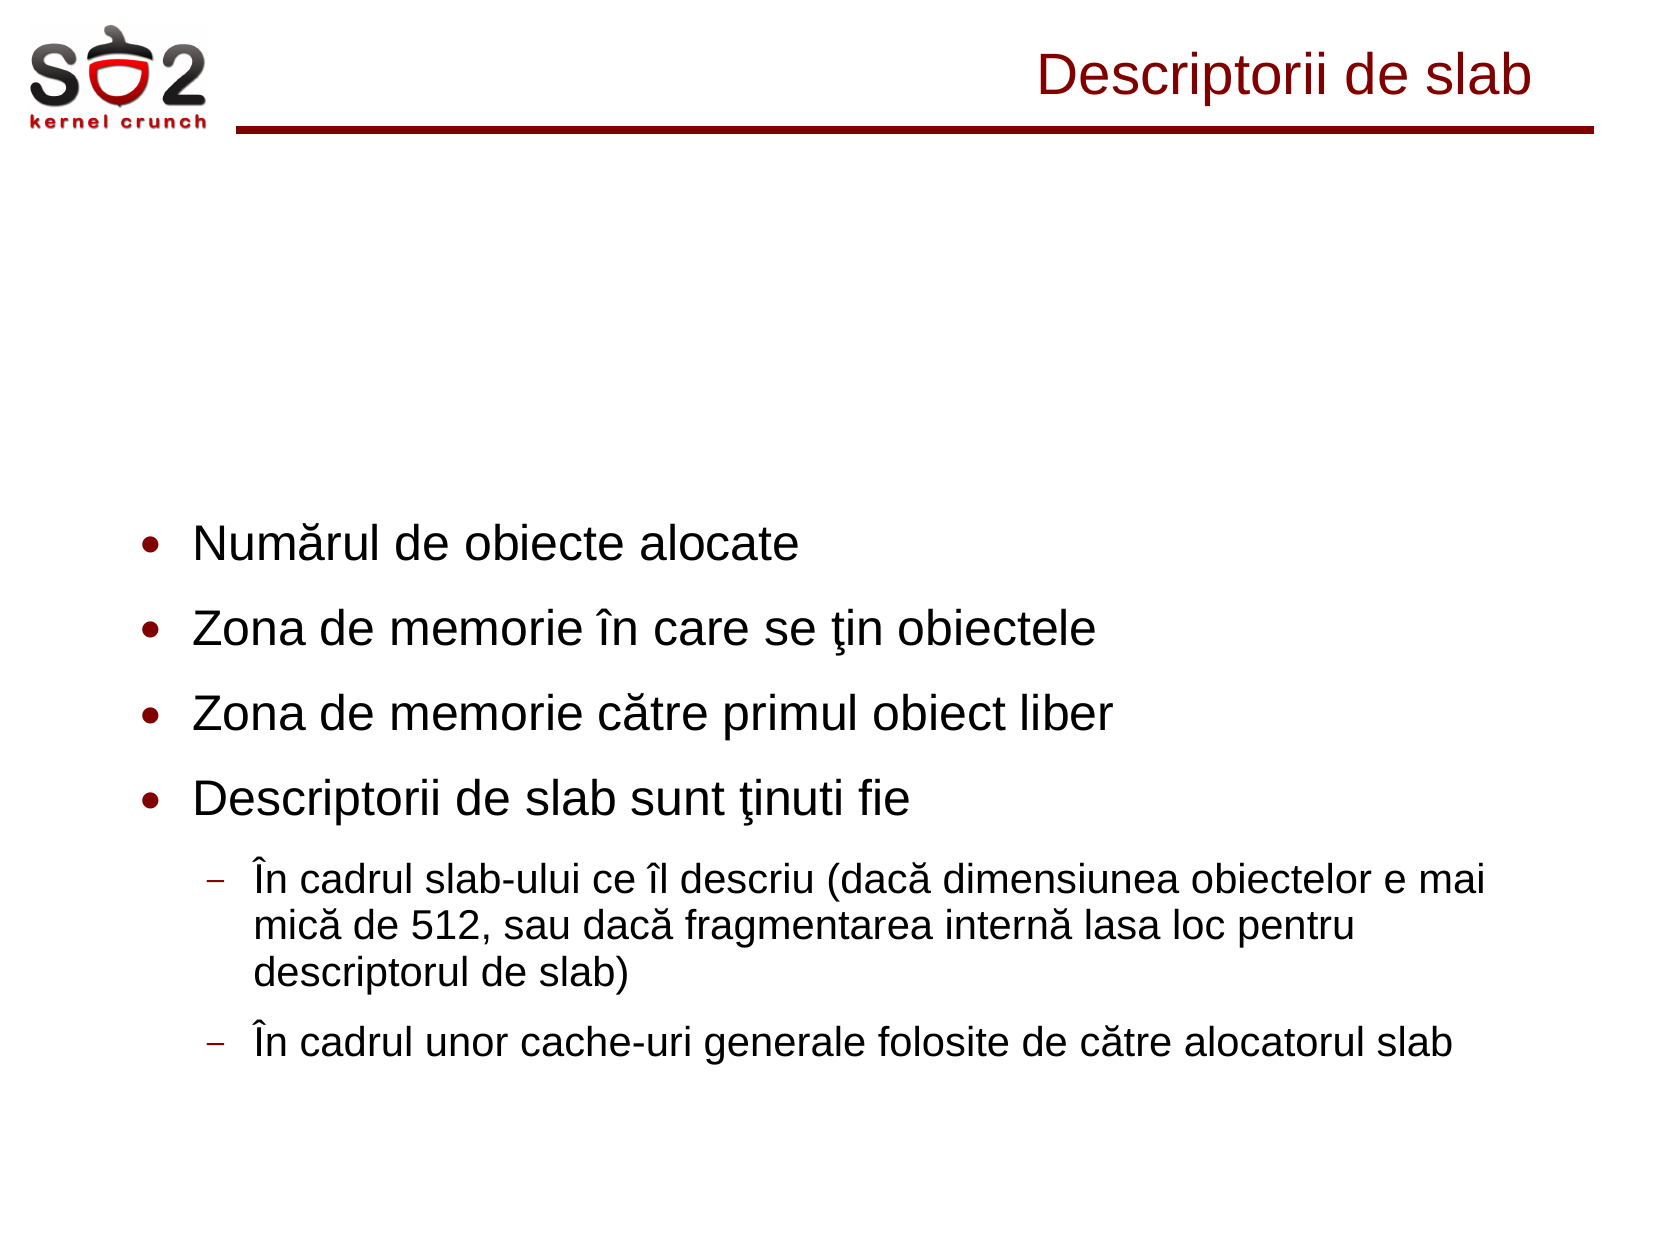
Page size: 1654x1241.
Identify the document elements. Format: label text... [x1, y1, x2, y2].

list Numărul de obiecte alocate Zona de memorie în care se ţin obiectele Zona de memorie către primul obiect liber Descriptorii de slab sunt ţinuti fie În cadrul slab-ului ce îl descriu (dacă dimensiunea obiectelor e mai mică de 512, sau dacă fragmentarea internă lasa loc pentru descriptorul de slab) În cadrul unor cache-uri generale folosite de către alocatorul slab [121, 344, 1534, 1236]
title Descriptorii de slab [121, 1, 1534, 148]
picture [29, 23, 121, 130]
